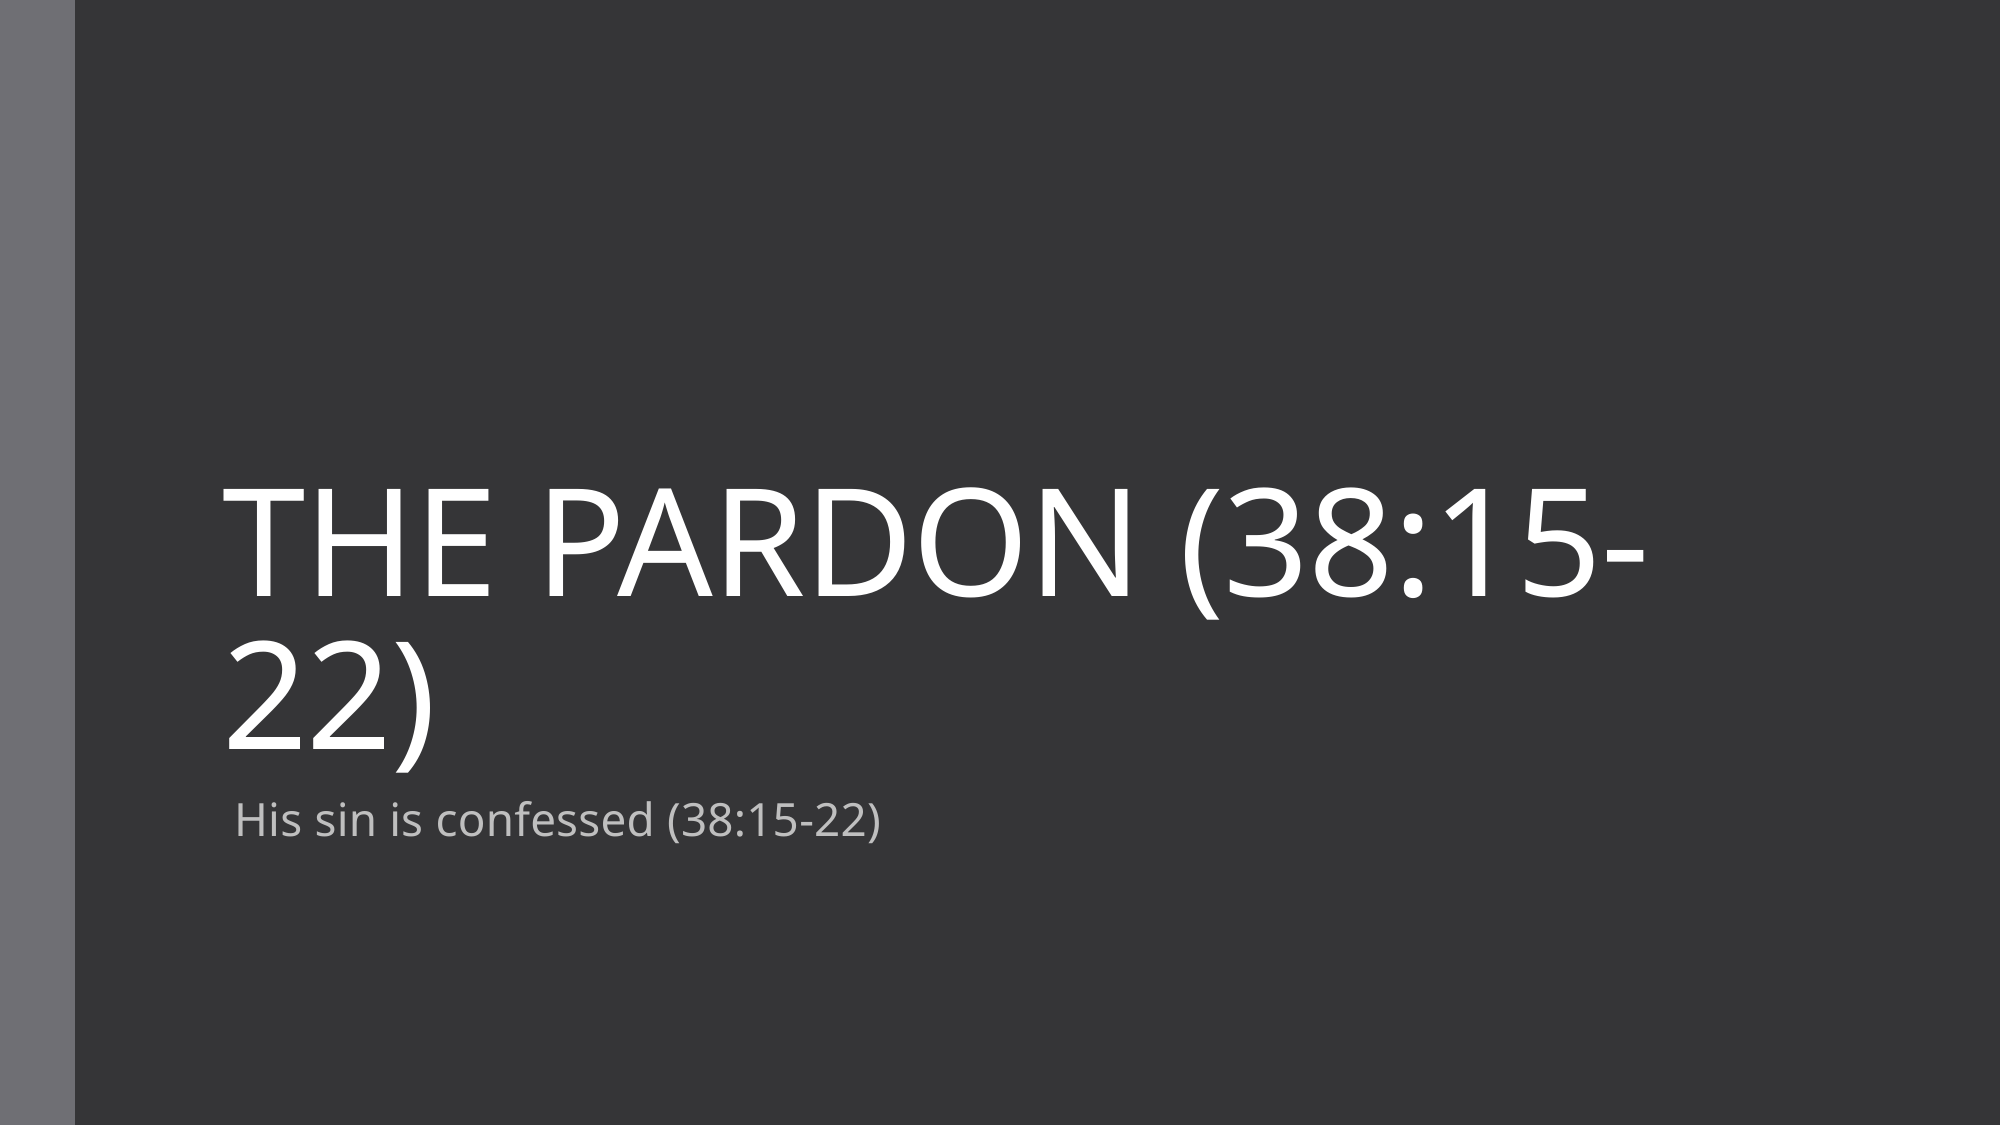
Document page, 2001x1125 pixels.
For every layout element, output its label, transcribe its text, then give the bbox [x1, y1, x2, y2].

title THE PARDON (38:15-22) [206, 124, 1752, 787]
subtitle His sin is confessed (38:15-22) [206, 787, 1752, 1066]
